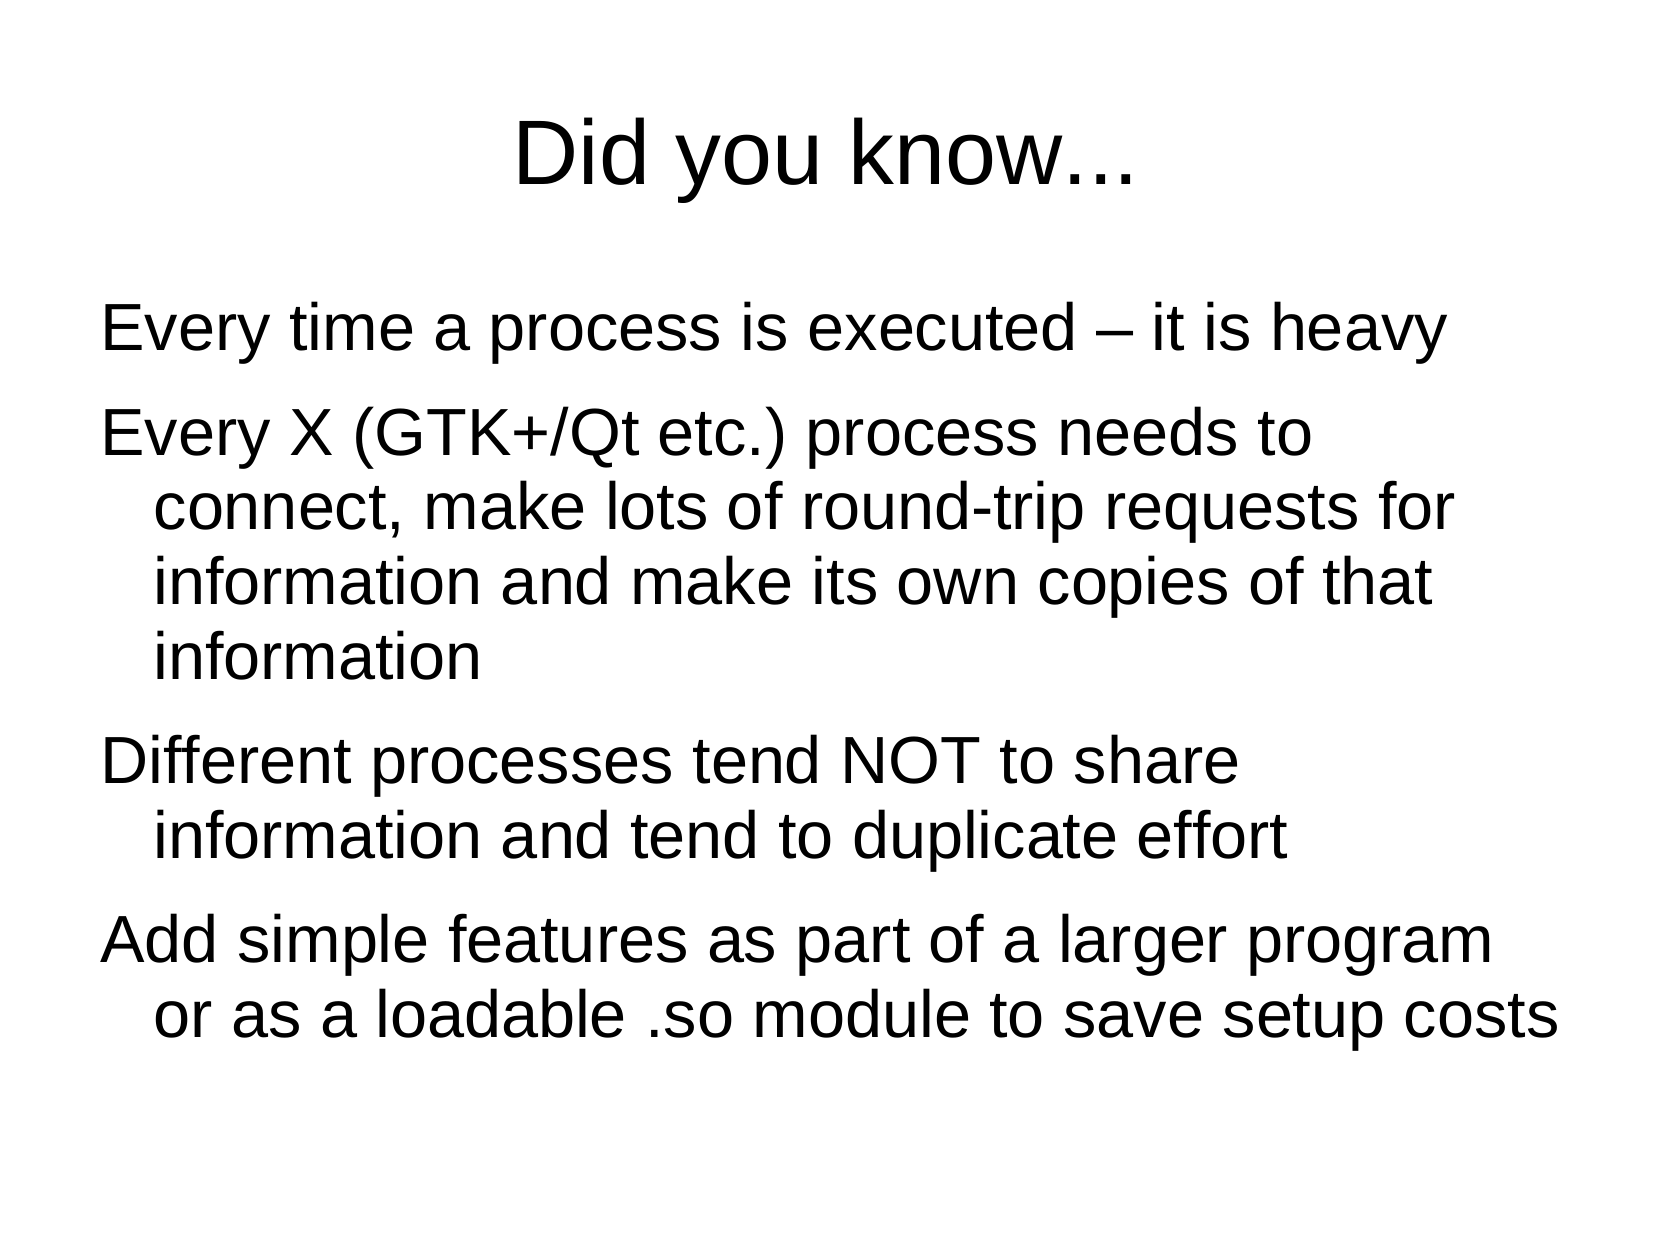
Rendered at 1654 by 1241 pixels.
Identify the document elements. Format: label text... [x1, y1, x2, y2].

title Did you know... [82, 49, 1571, 257]
list Every time a process is executed – it is heavy Every X (GTK+/Qt etc.) process needs to connect, make lots of round-trip requests for information and make its own copies of that information Different processes tend NOT to share information and tend to duplicate effort Add simple features as part of a larger program or as a loadable .so module to save setup costs [82, 290, 1571, 1095]
